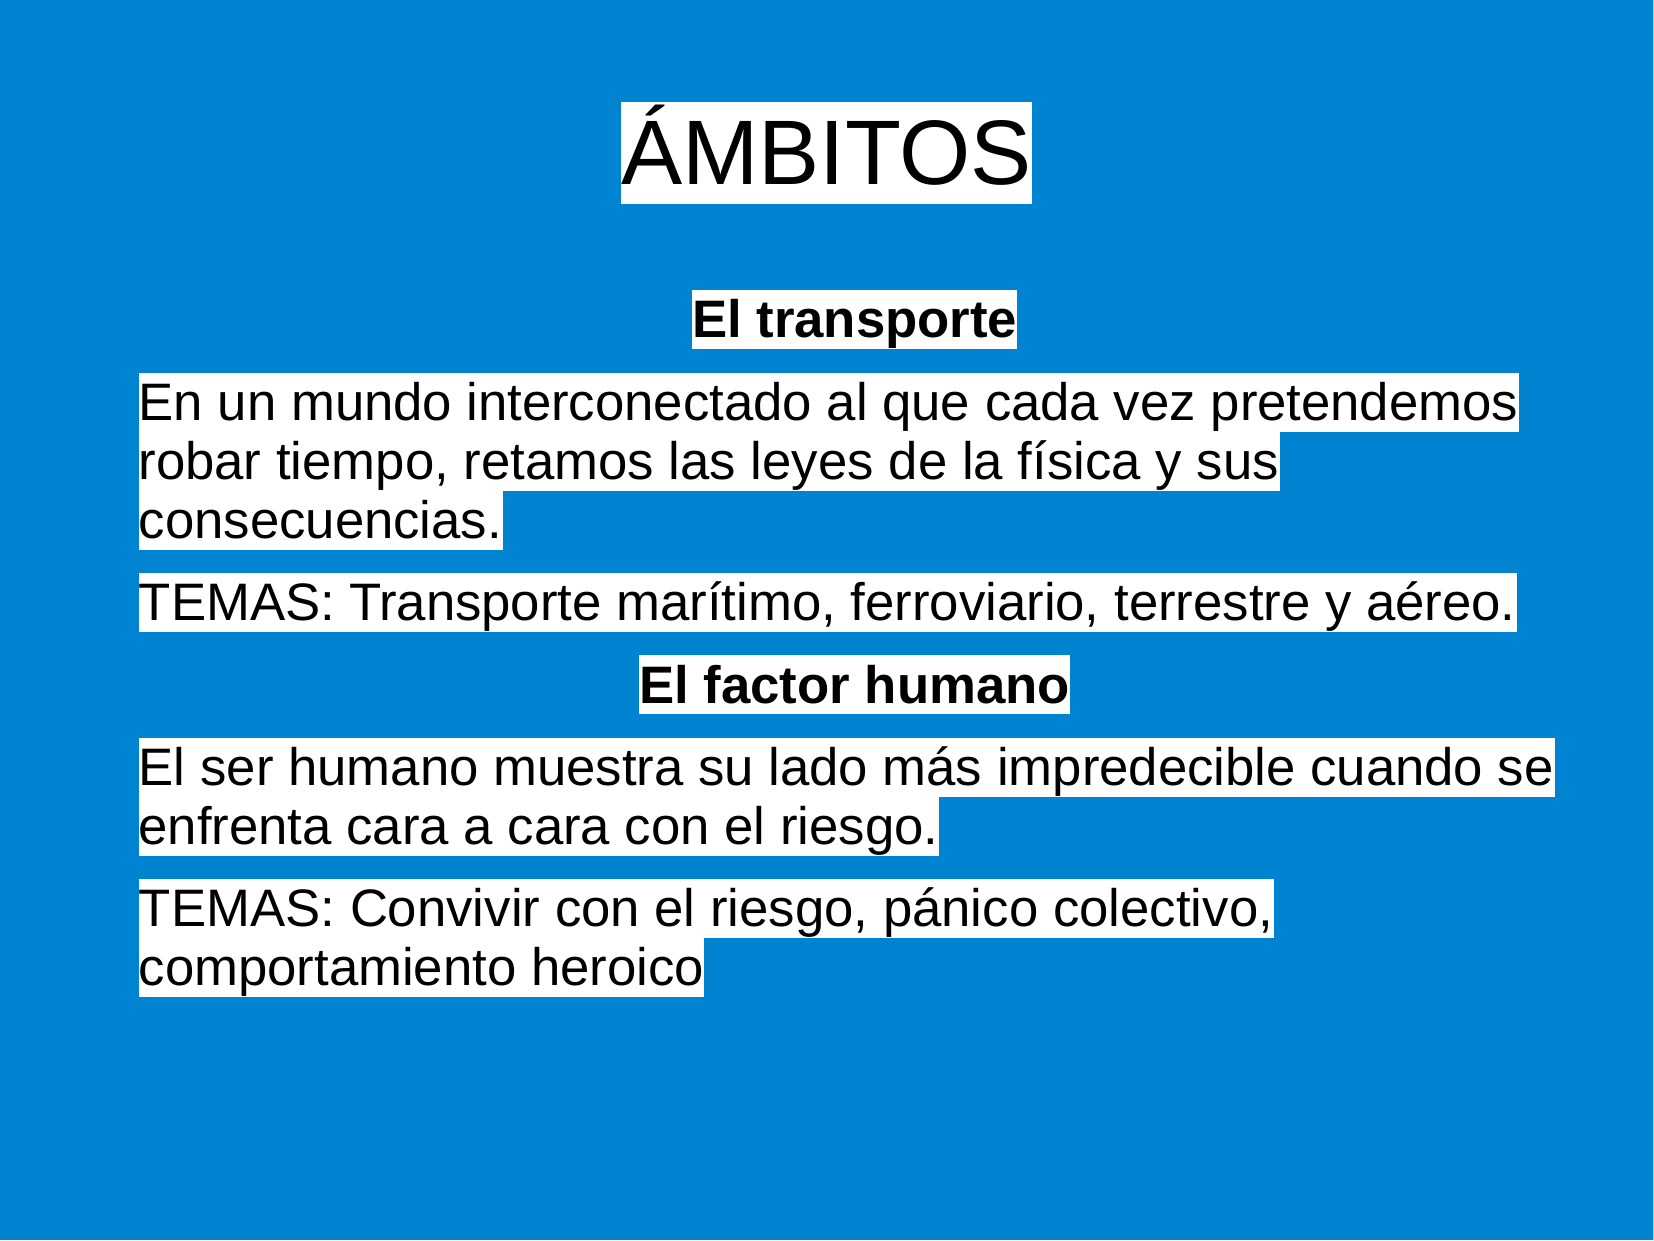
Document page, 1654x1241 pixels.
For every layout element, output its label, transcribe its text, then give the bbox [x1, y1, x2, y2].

title ÁMBITOS [82, 49, 1571, 257]
list El transporte En un mundo interconectado al que cada vez pretendemos robar tiempo, retamos las leyes de la física y sus consecuencias. TEMAS: Transporte marítimo, ferroviario, terrestre y aéreo. El factor humano El ser humano muestra su lado más impredecible cuando se enfrenta cara a cara con el riesgo. TEMAS: Convivir con el riesgo, pánico colectivo, comportamiento heroico [82, 290, 1571, 1010]
